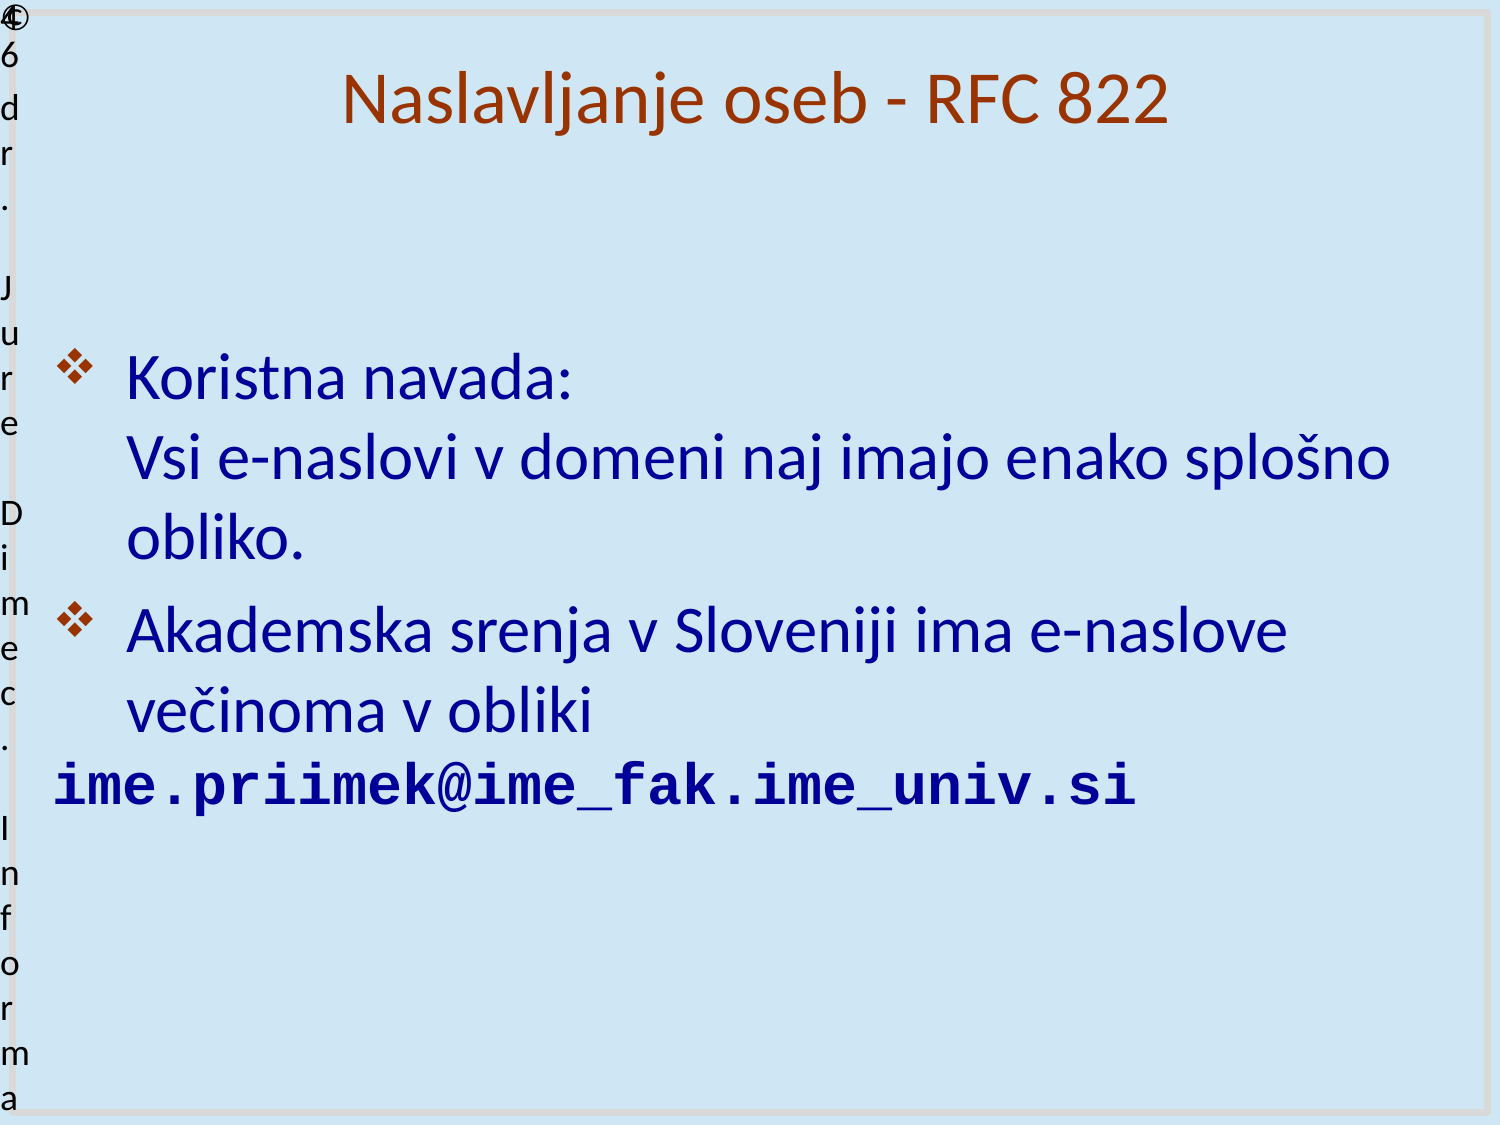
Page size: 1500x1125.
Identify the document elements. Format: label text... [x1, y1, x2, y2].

list Koristna navada: Vsi e-naslovi v domeni naj imajo enako splošno obliko. Akademska srenja v Sloveniji ima e-naslove večinoma v obliki ime.priimek@ime_fak.ime_univ.si [37, 324, 1475, 1050]
title Naslavljanje oseb - RFC 822 [37, 37, 1475, 150]
